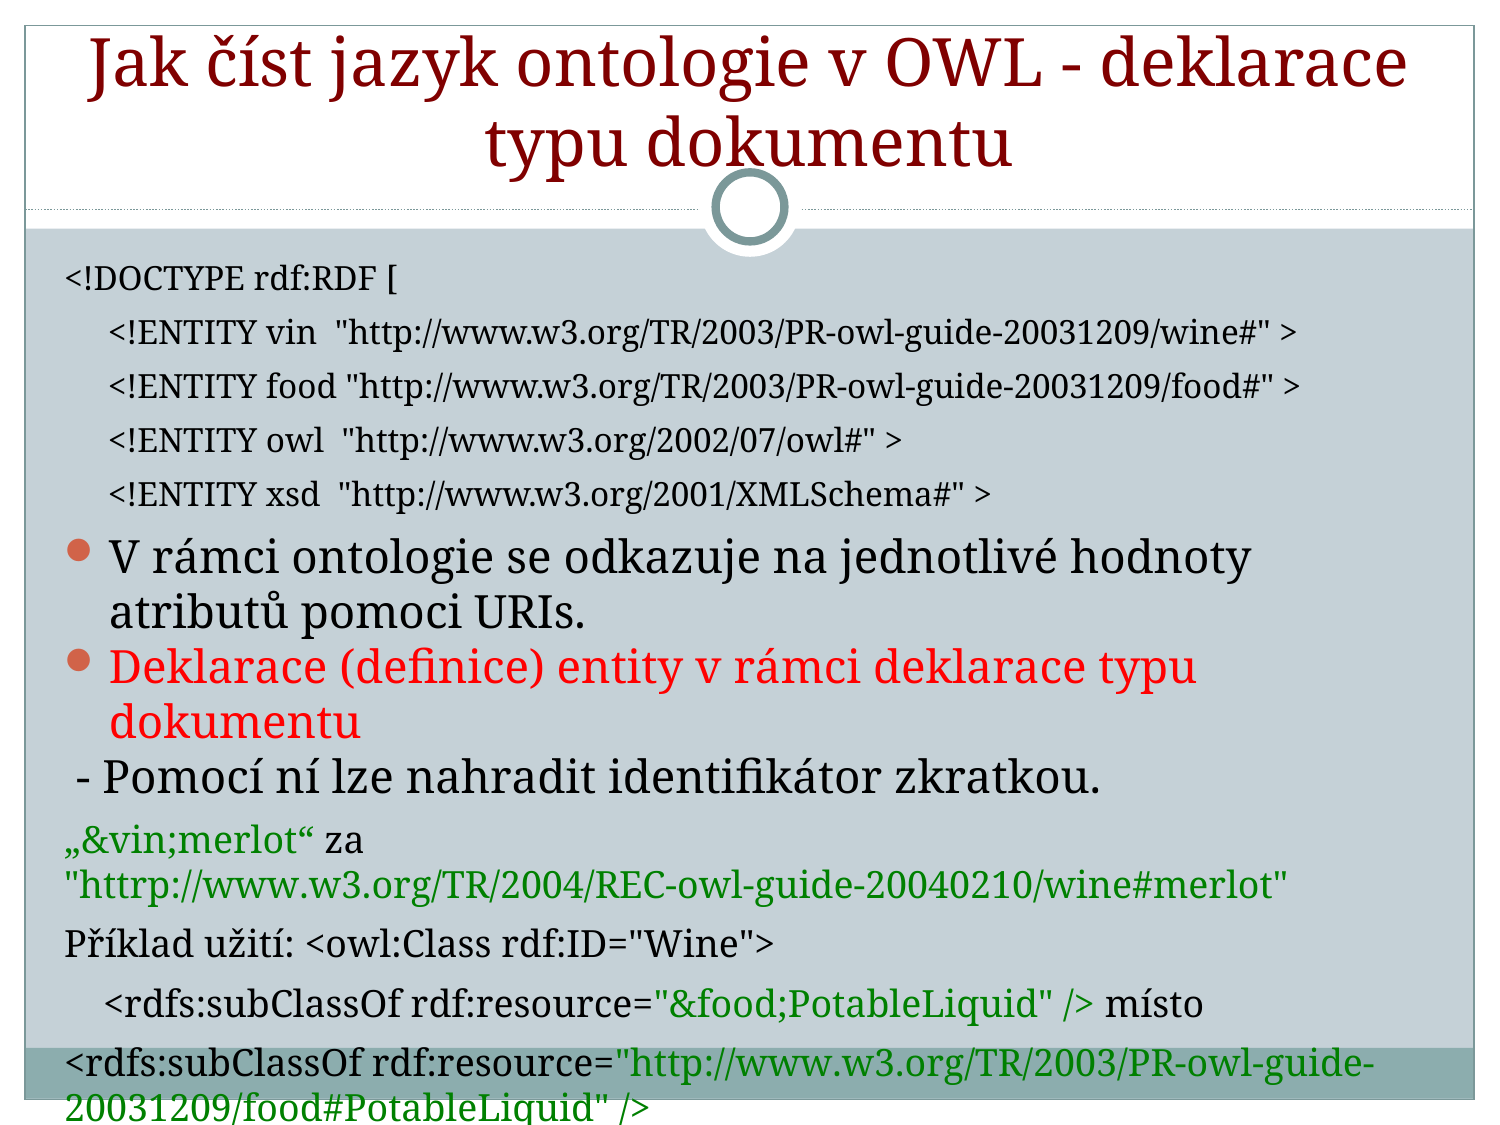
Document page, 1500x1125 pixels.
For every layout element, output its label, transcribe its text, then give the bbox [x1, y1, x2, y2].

title Jak číst jazyk ontologie v OWL - deklarace typu dokumentu [49, 12, 1450, 188]
list <!DOCTYPE rdf:RDF [ <!ENTITY vin "http://www.w3.org/TR/2003/PR-owl-guide-20031209/wine#" > <!ENTITY food "http://www.w3.org/TR/2003/PR-owl-guide-20031209/food#" > <!ENTITY owl "http://www.w3.org/2002/07/owl#" > <!ENTITY xsd "http://www.w3.org/2001/XMLSchema#" > V rámci ontologie se odkazuje na jednotlivé hodnoty atributů pomoci URIs. Deklarace (definice) entity v rámci deklarace typu dokumentu - Pomocí ní lze nahradit identifikátor zkratkou. „&vin;merlot“ za "httrp://www.w3.org/TR/2004/REC-owl-guide-20040210/wine#merlot" Příklad užití: <owl:Class rdf:ID="Wine"> <rdfs:subClassOf rdf:resource="&food;PotableLiquid" /> místo <rdfs:subClassOf rdf:resource="http://www.w3.org/TR/2003/PR-owl-guide-20031209/food#PotableLiquid" /> [49, 249, 1450, 1082]
